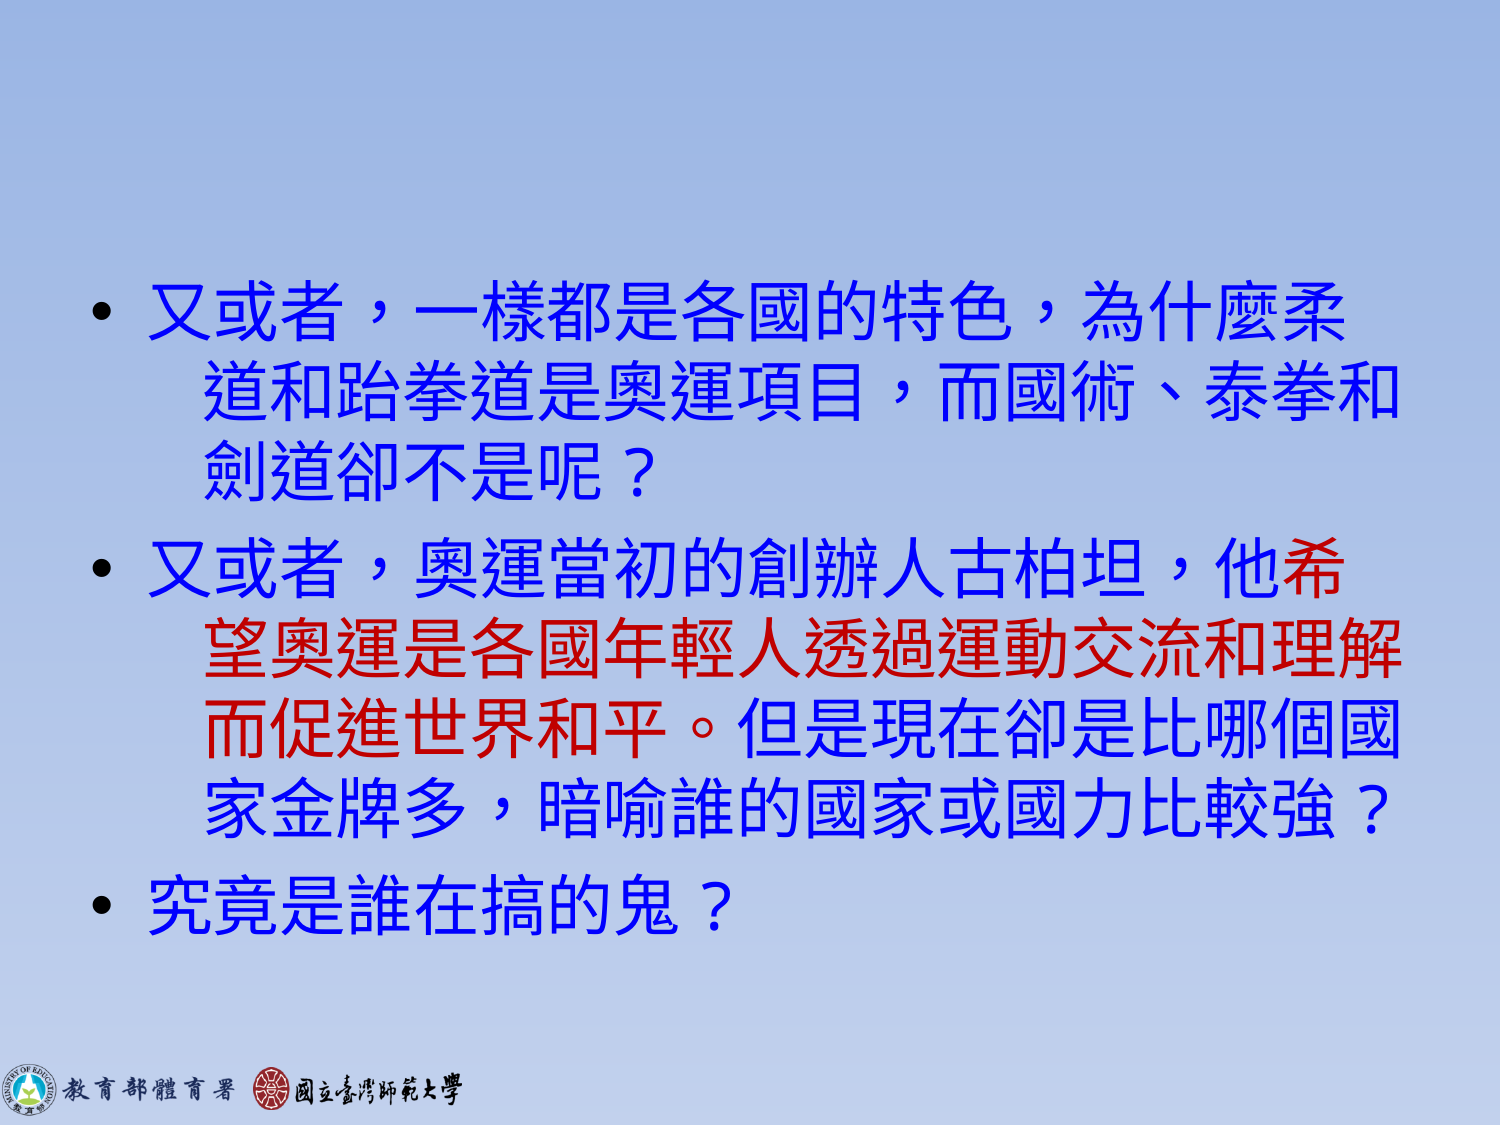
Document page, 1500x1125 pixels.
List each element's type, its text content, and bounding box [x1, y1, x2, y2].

list 又或者，一樣都是各國的特色，為什麼柔道和跆拳道是奧運項目，而國術、泰拳和劍道卻不是呢? 又或者，奧運當初的創辦人古柏坦，他希望奧運是各國年輕人透過運動交流和理解而促進世界和平。但是現在卻是比哪個國家金牌多，暗喻誰的國家或國力比較強? 究竟是誰在搞的鬼? [75, 262, 1426, 1005]
